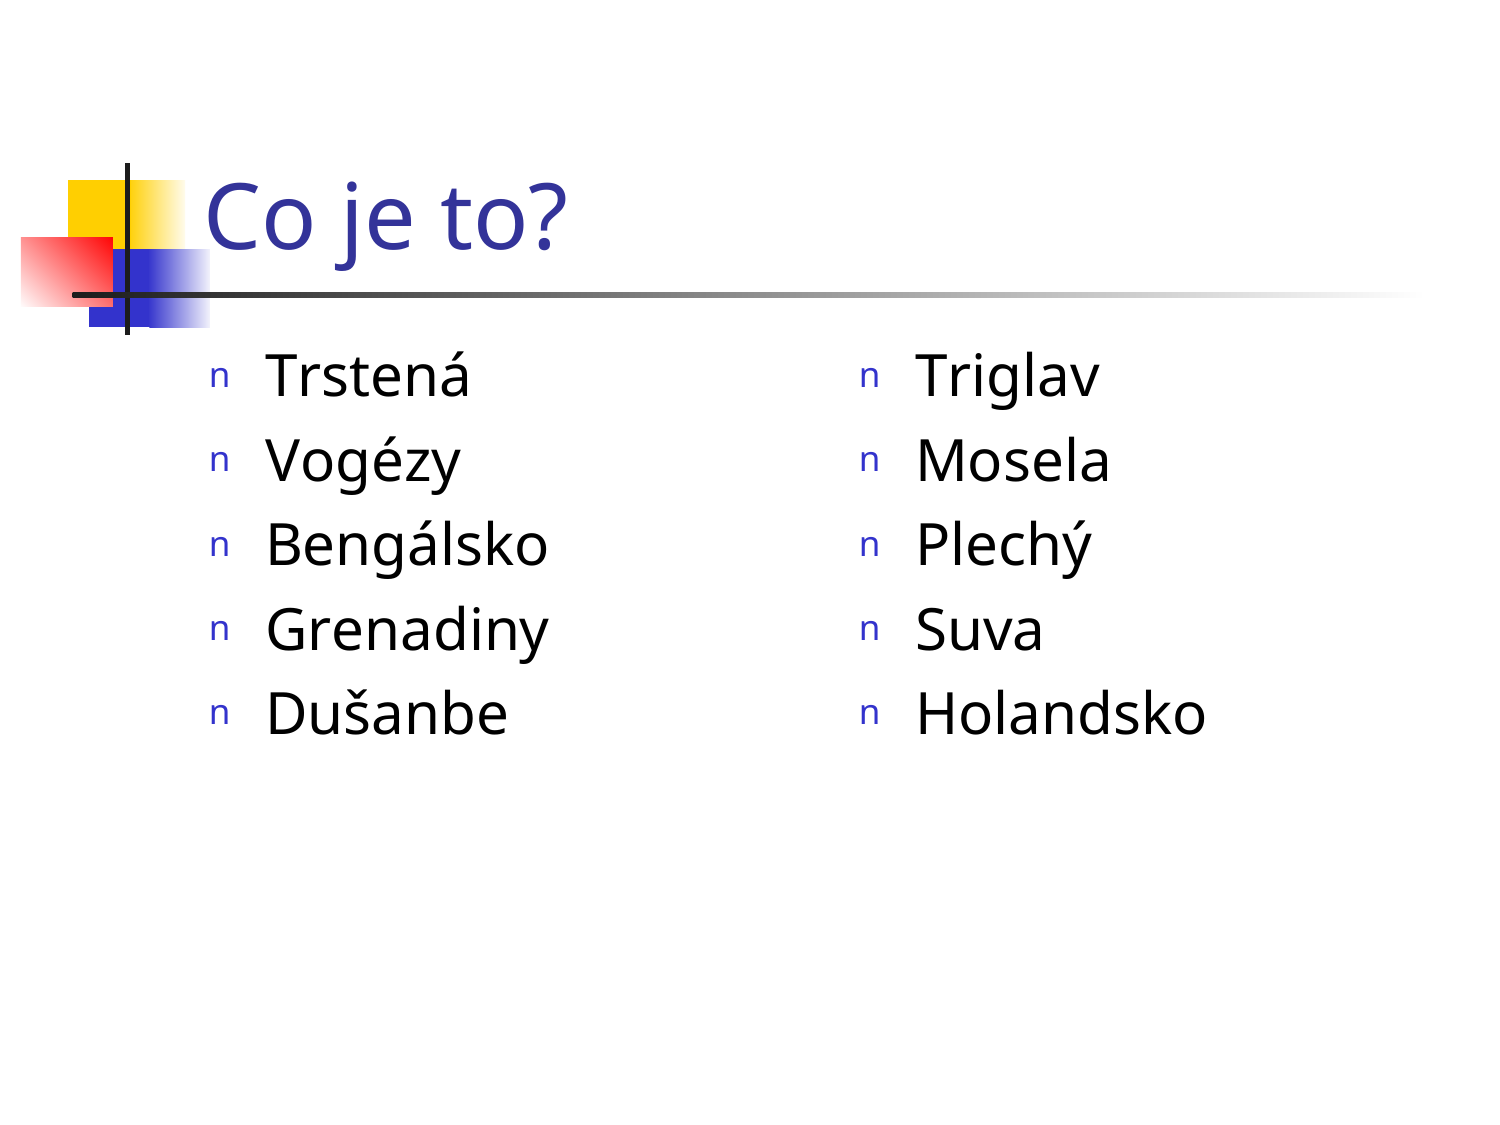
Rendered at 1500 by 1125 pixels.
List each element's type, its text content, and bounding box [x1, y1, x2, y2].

title Co je to? [188, 35, 1468, 275]
list Trstená Vogézy Bengálsko Grenadiny Dušanbe [193, 331, 819, 1007]
list Triglav Mosela Plechý Suva Holandsko [844, 331, 1469, 1007]
